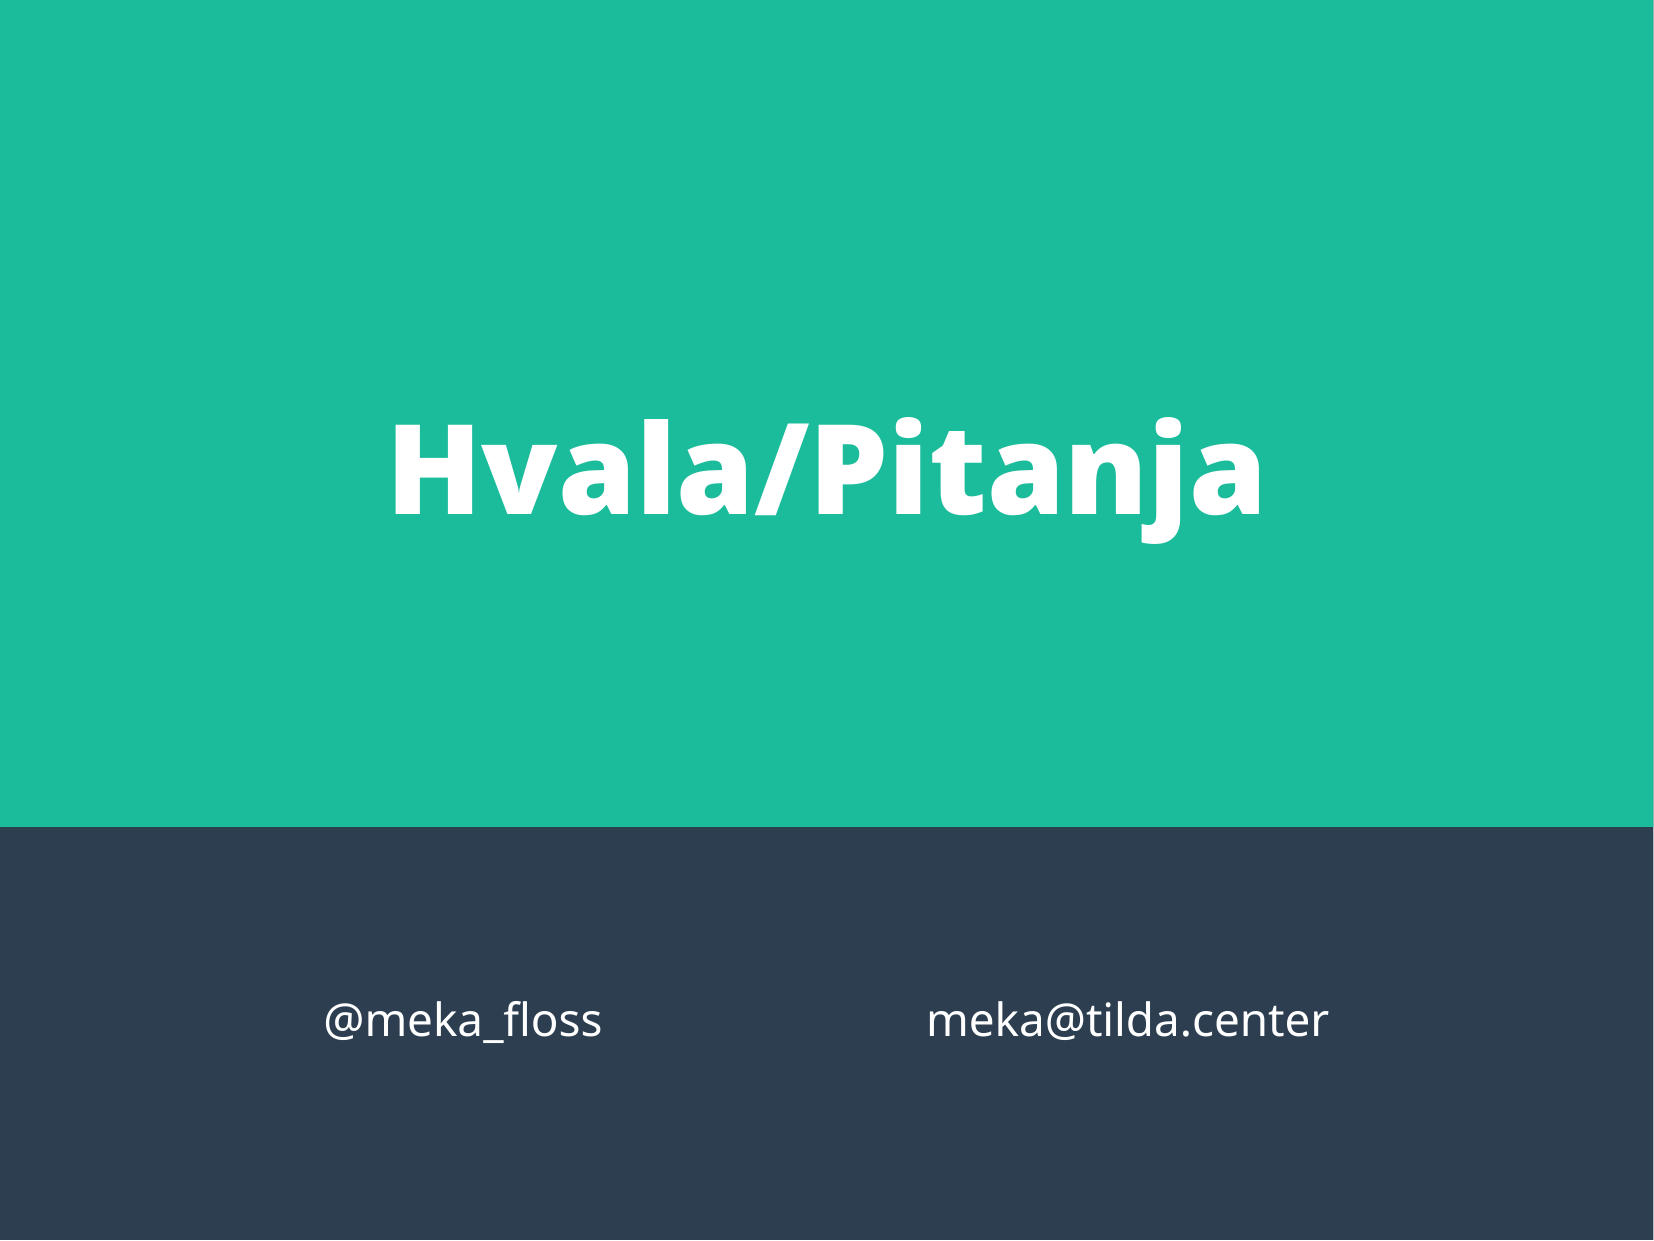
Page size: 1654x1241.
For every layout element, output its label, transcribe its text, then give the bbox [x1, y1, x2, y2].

subtitle @meka_floss meka@tilda.center [59, 856, 1595, 1182]
title Hvala/Pitanja [59, 344, 1595, 502]
